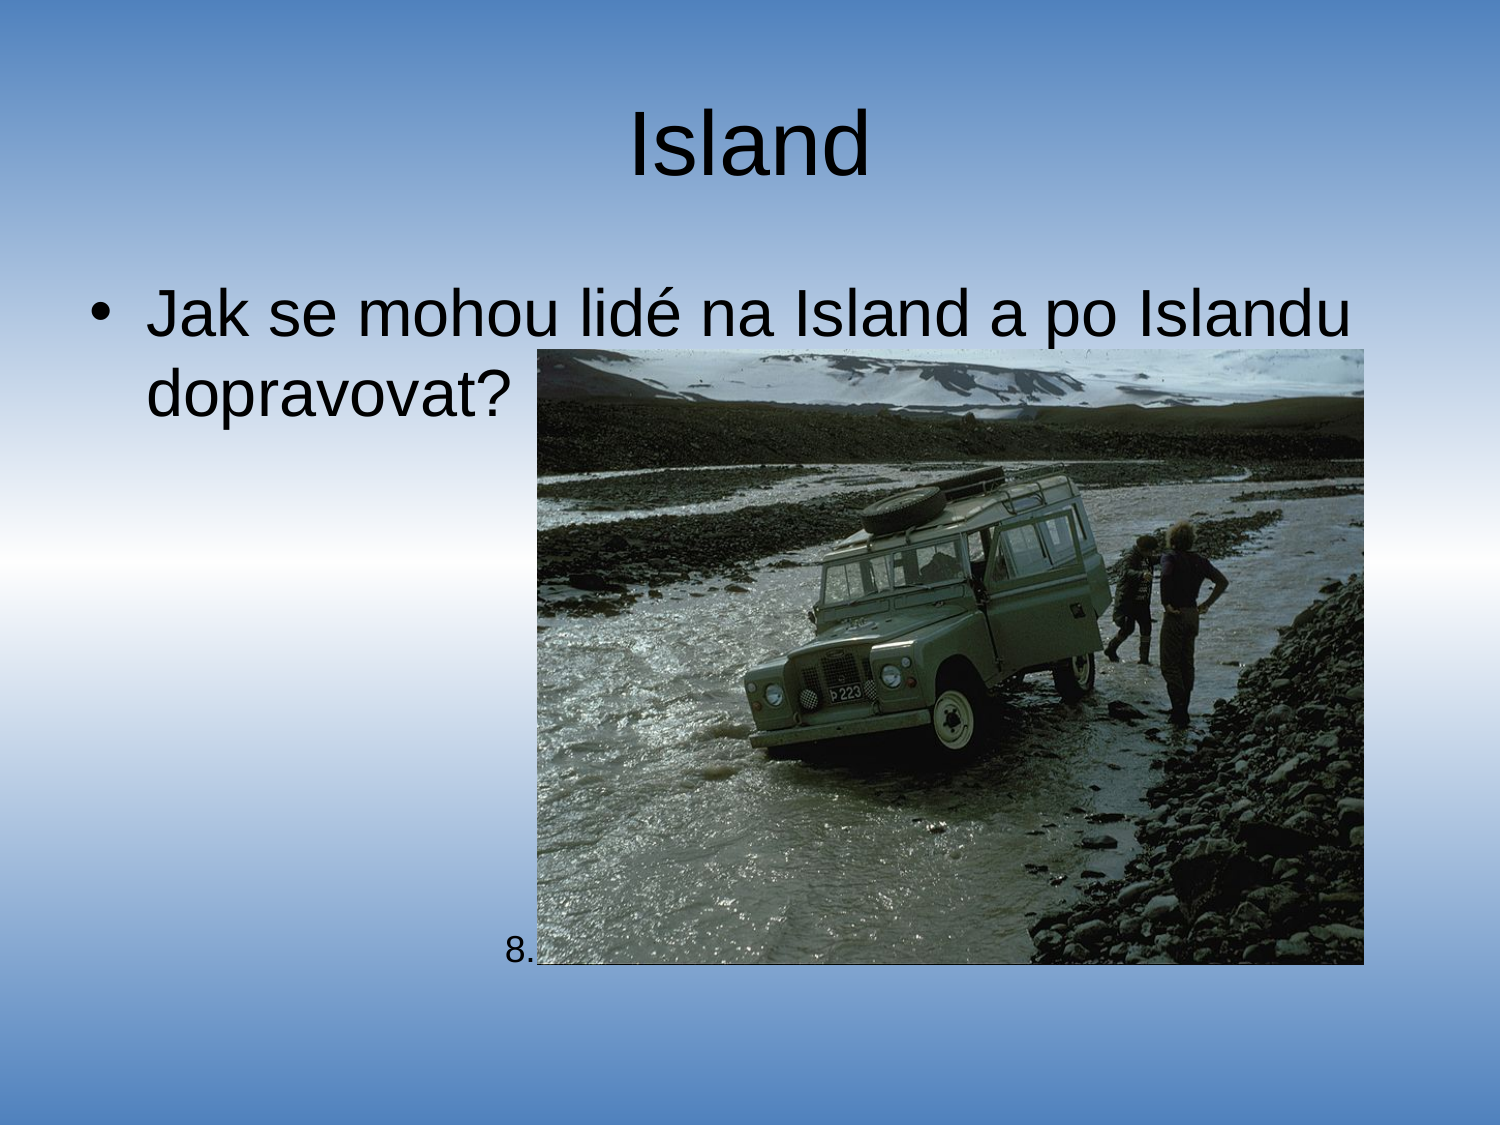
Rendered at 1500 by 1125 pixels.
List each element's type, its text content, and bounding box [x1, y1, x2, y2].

list Jak se mohou lidé na Island a po Islandu dopravovat? [75, 262, 1426, 1006]
title Island [75, 45, 1426, 233]
text_box 8. [490, 916, 585, 978]
picture [537, 349, 1364, 965]
